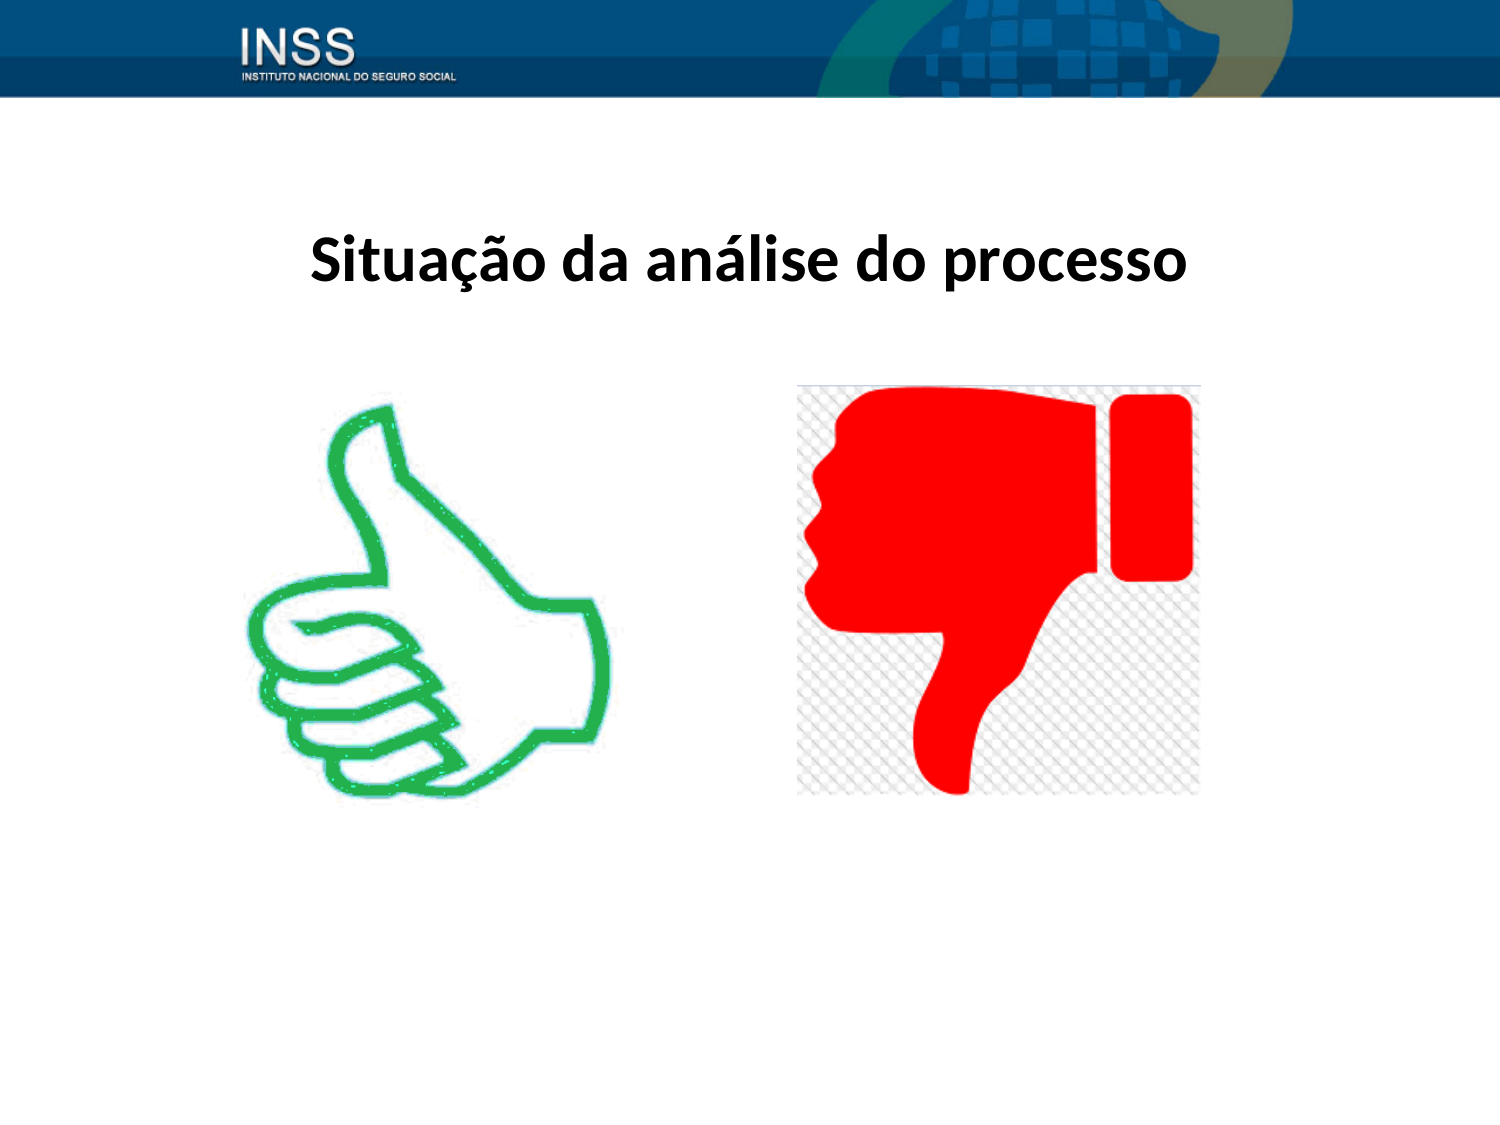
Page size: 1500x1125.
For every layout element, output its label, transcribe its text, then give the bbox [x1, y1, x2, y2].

picture [797, 385, 1201, 799]
title Situação da análise do processo [75, 160, 1426, 349]
picture [230, 385, 625, 817]
picture [0, 0, 1500, 98]
